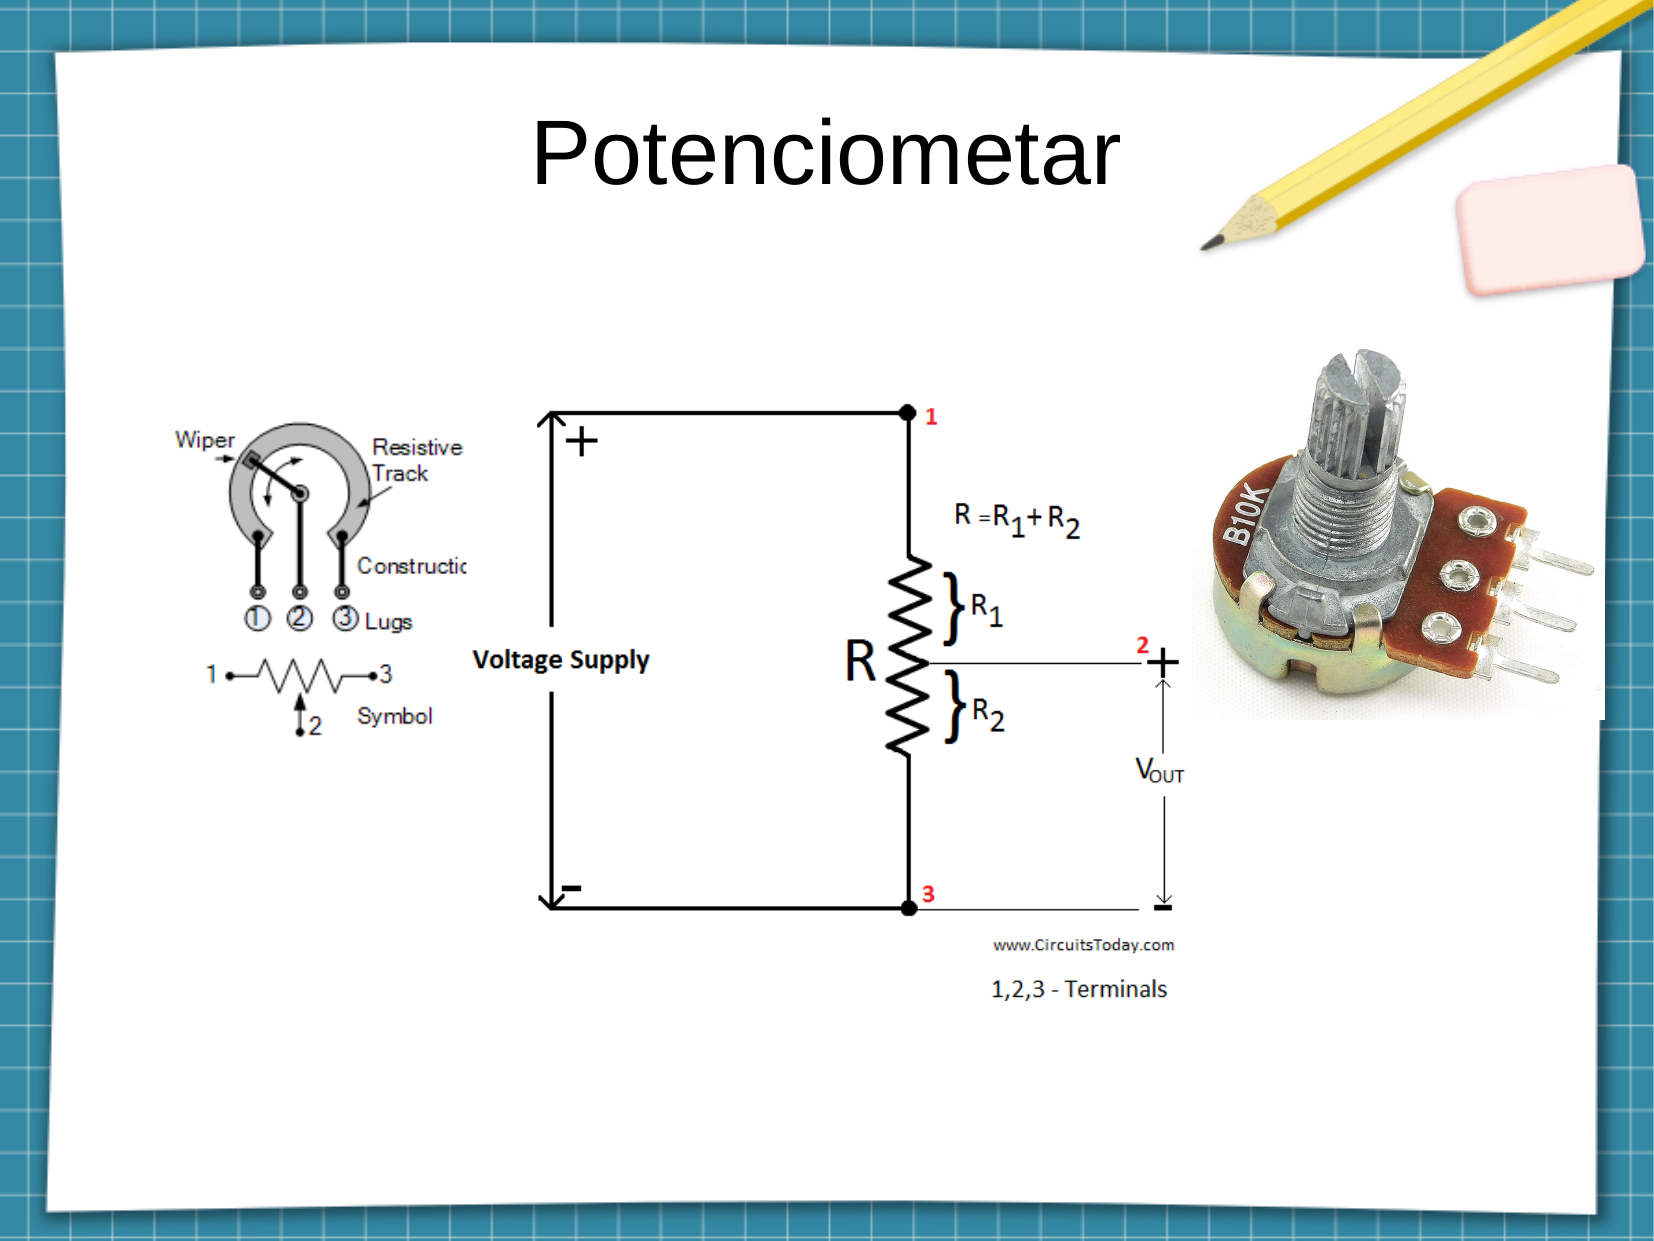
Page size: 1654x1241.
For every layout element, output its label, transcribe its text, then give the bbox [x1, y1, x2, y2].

picture [0, 0, 1654, 1241]
title Potenciometar [82, 49, 1571, 257]
